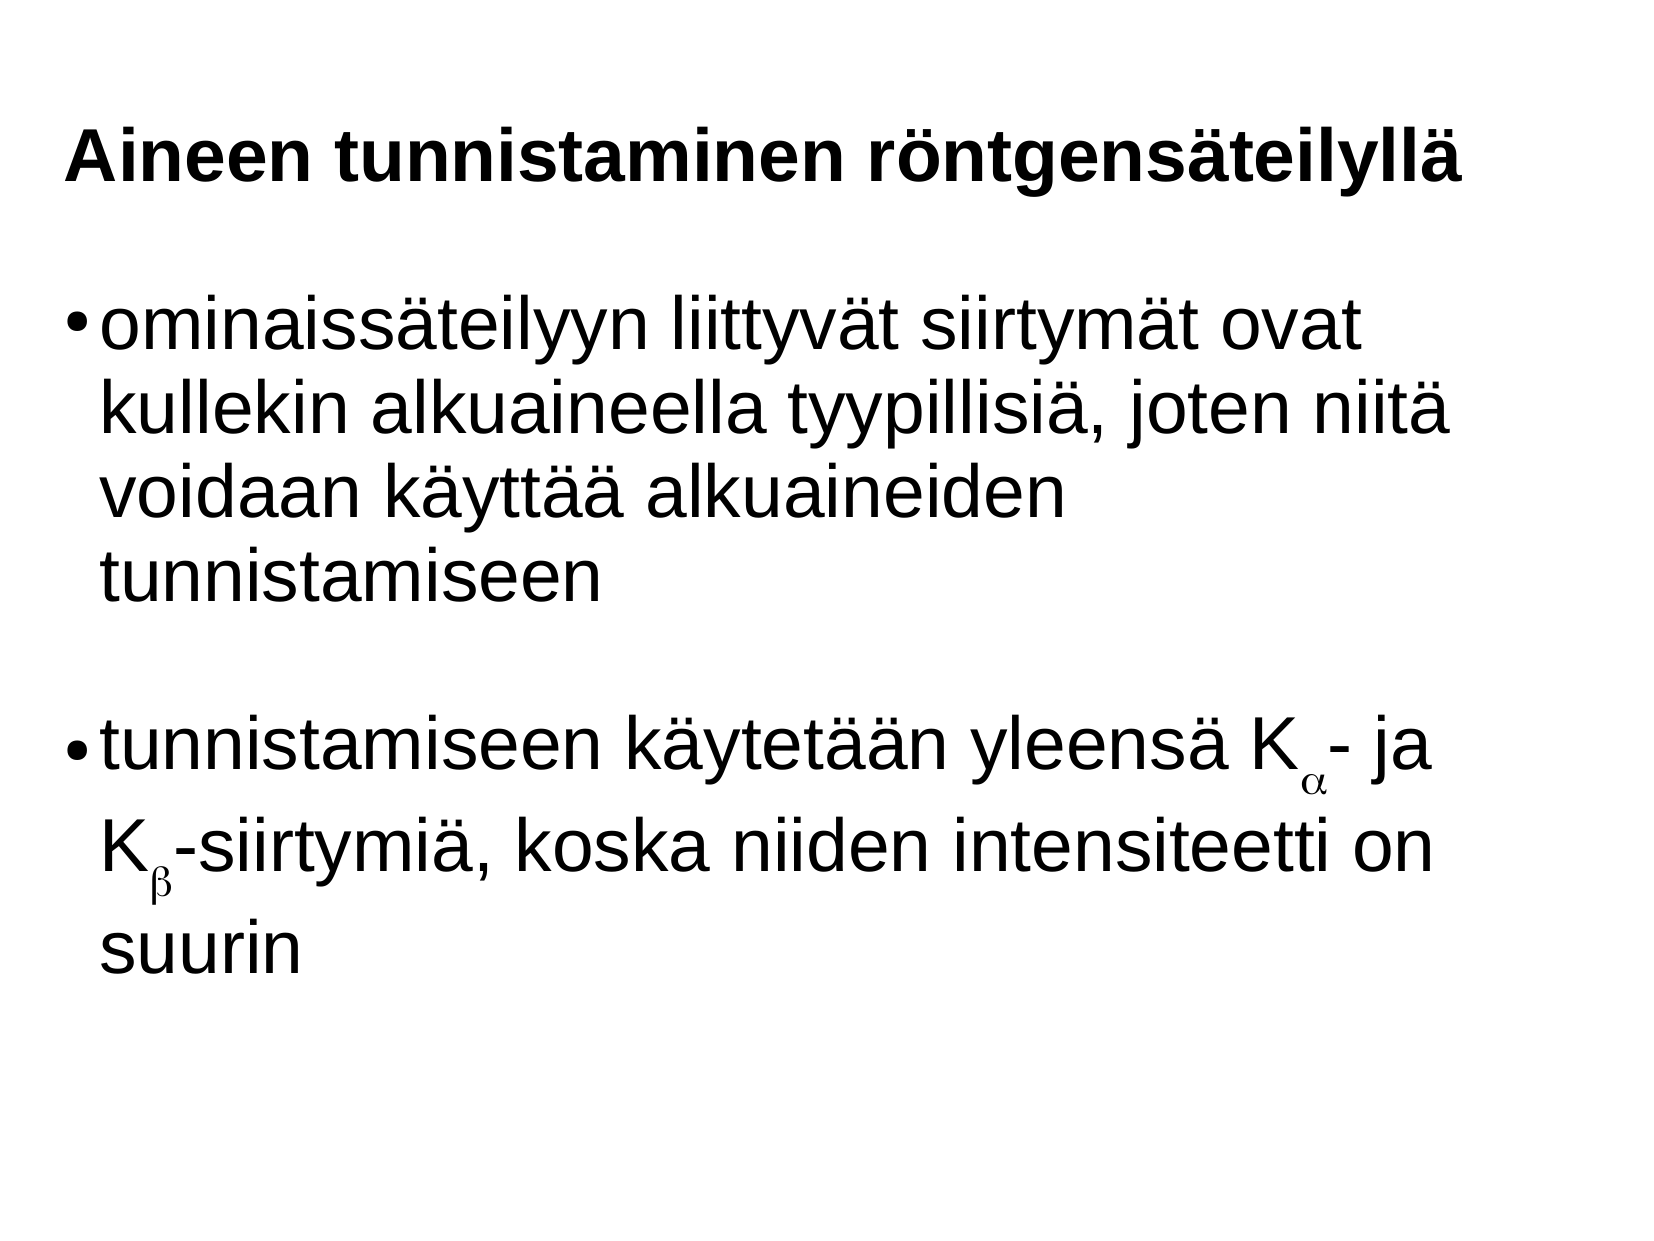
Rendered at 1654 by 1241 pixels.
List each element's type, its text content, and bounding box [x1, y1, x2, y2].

text_box Aineen tunnistaminen röntgensäteilyllä ominaissäteilyyn liittyvät siirtymät ovat kullekin alkuaineella tyypillisiä, joten niitä voidaan käyttää alkuaineiden tunnistamiseen tunnistamiseen käytetään yleensä Ka- ja Kb-siirtymiä, koska niiden intensiteetti on suurin [49, 106, 1536, 1013]
